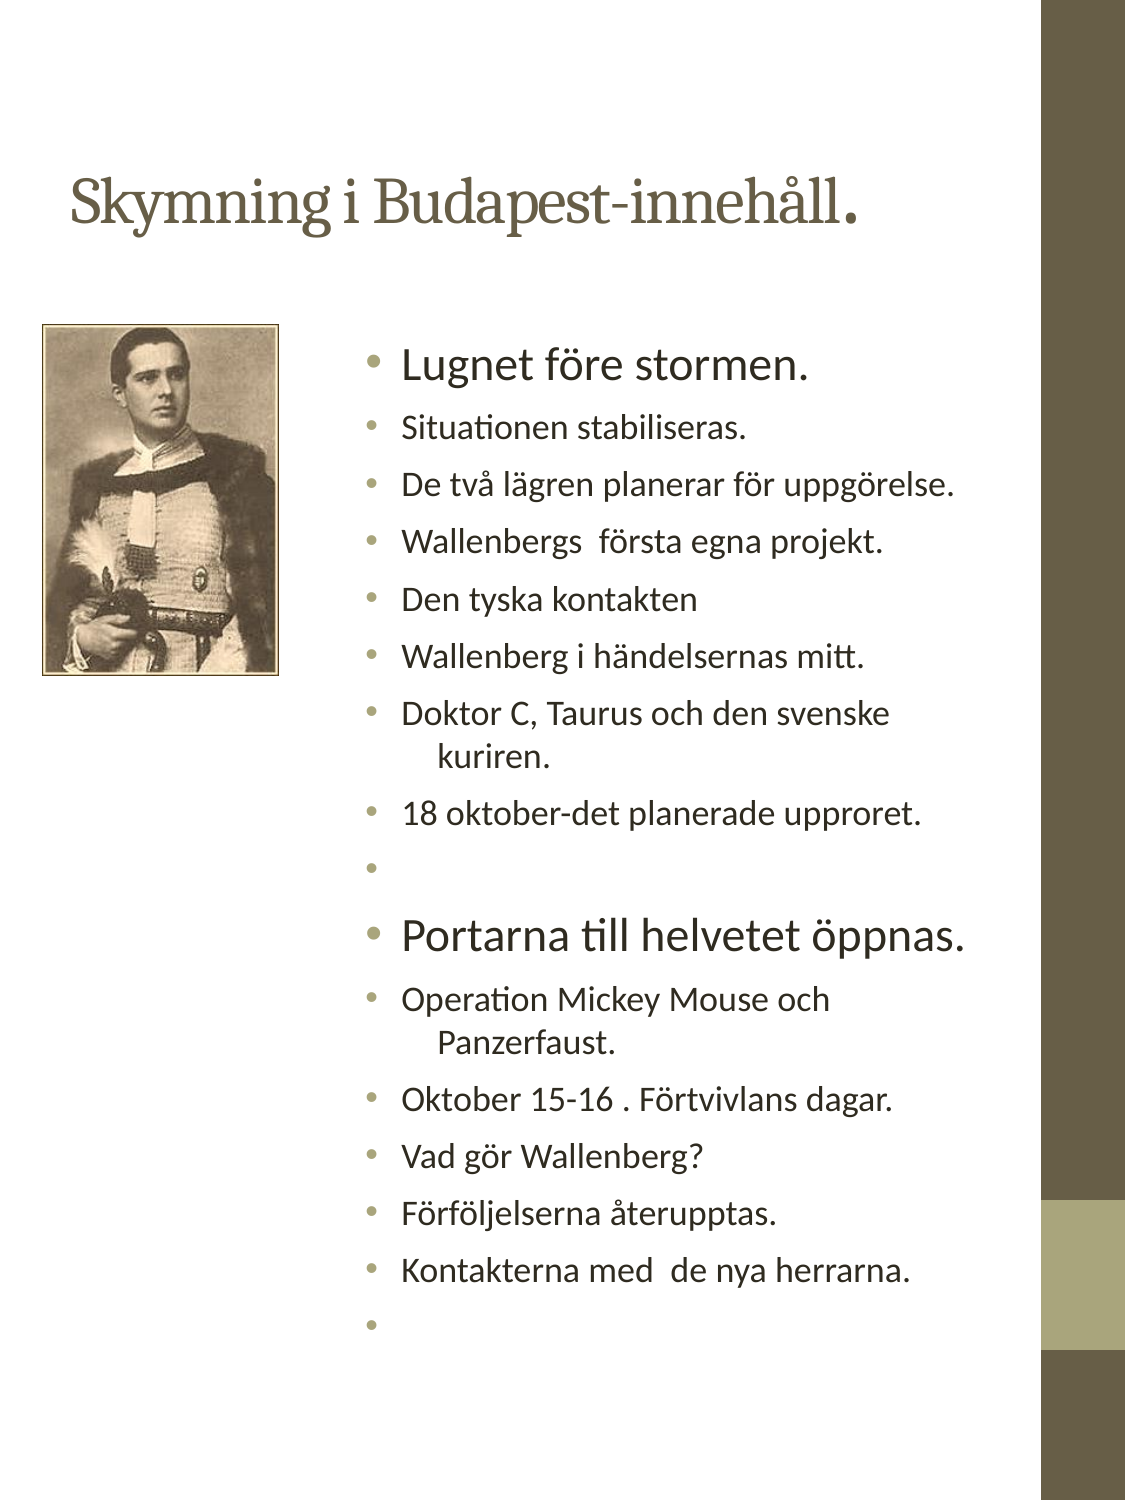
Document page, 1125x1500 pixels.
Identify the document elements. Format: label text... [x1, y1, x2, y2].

title Skymning i Budapest-innehåll. [56, 60, 994, 311]
picture [42, 324, 279, 676]
list Lugnet före stormen. Situationen stabiliseras. De två lägren planerar för uppgörelse. Wallenbergs första egna projekt. Den tyska kontakten Wallenberg i händelsernas mitt. Doktor C, Taurus och den svenske kuriren. 18 oktober-det planerade upproret. Portarna till helvetet öppnas. Operation Mickey Mouse och Panzerfaust. Oktober 15-16 . Förtvivlans dagar. Vad gör Wallenberg? Förföljelserna återupptas. Kontakterna med de nya herrarna. [314, 324, 994, 1317]
